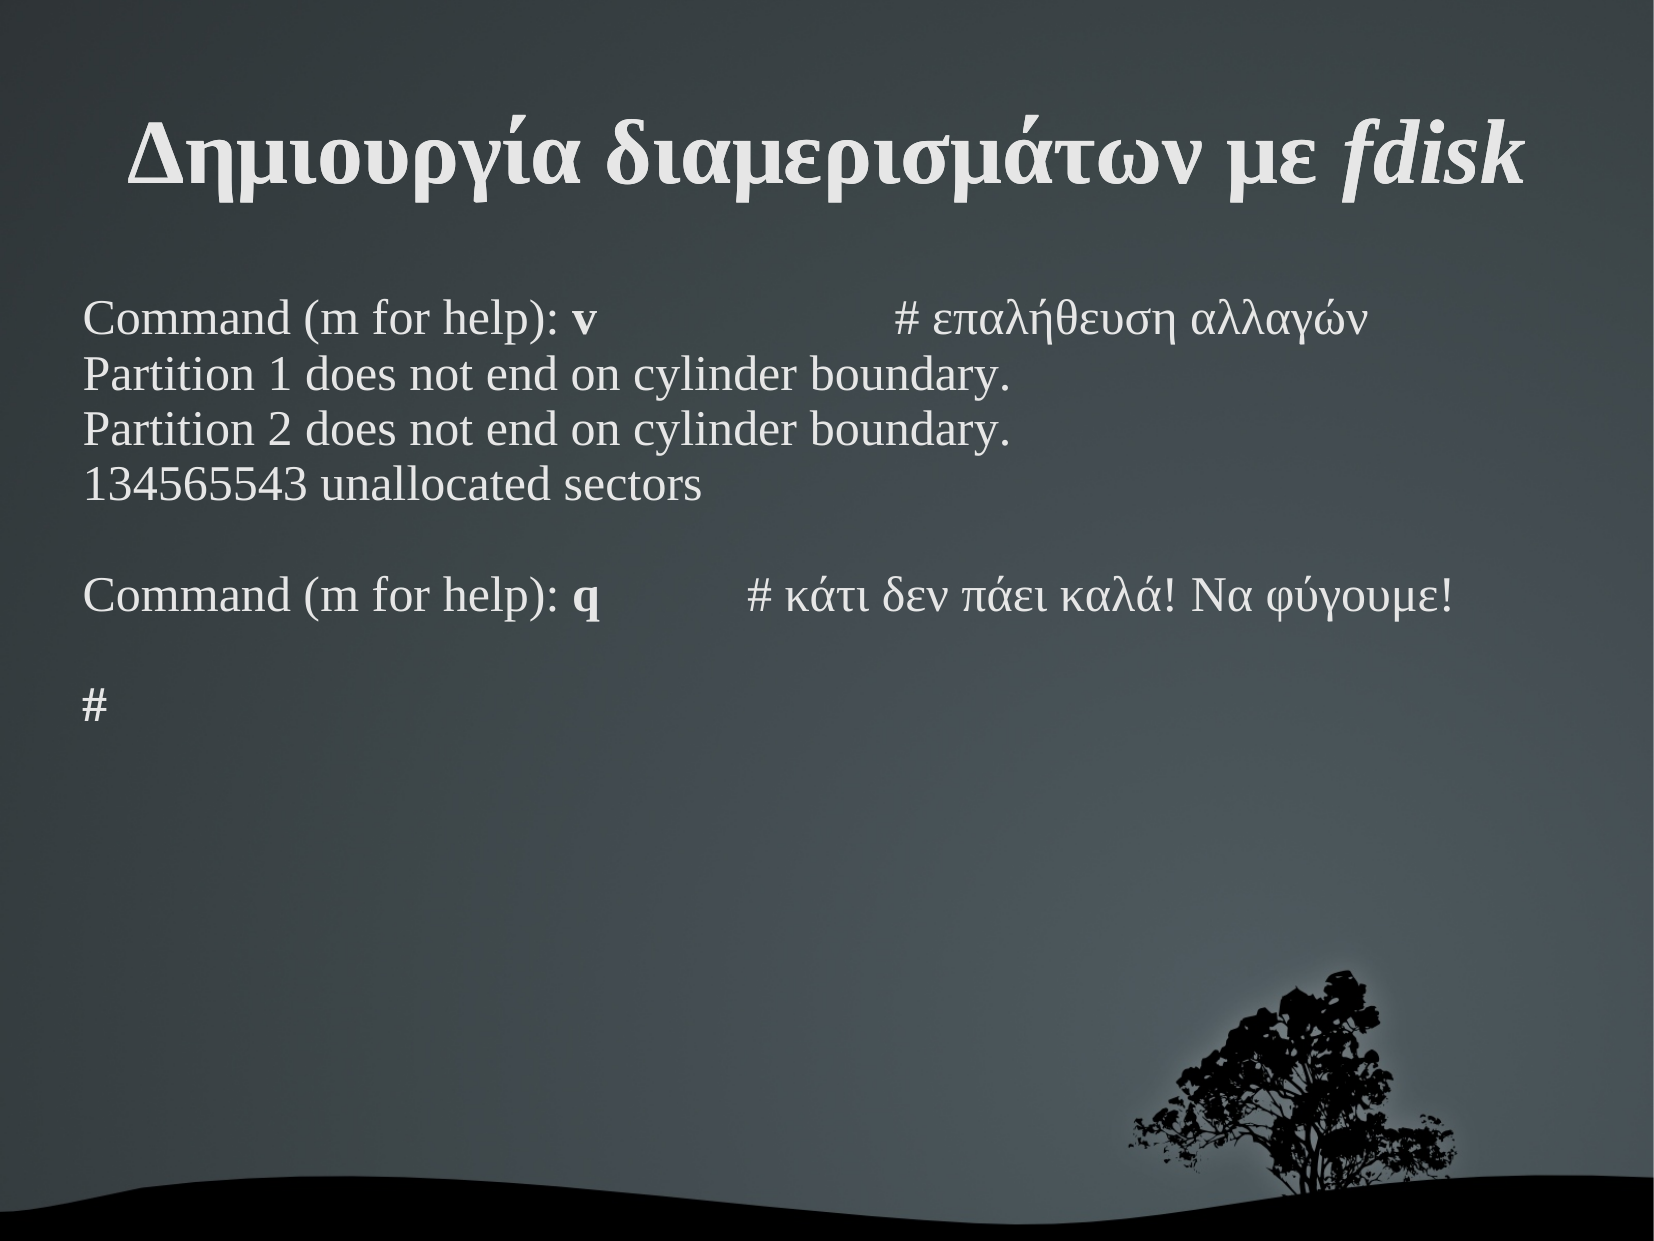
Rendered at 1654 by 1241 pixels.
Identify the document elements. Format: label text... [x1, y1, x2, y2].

title Δημιουργία διαμερισμάτων με fdisk [83, 49, 1572, 257]
picture [0, 0, 1654, 1241]
list Command (m for help): v # επαλήθευση αλλαγών Partition 1 does not end on cylinder boundary. Partition 2 does not end on cylinder boundary. 134565543 unallocated sectors Command (m for help): q # κάτι δεν πάει καλά! Να φύγουμε! # [82, 290, 1571, 1109]
